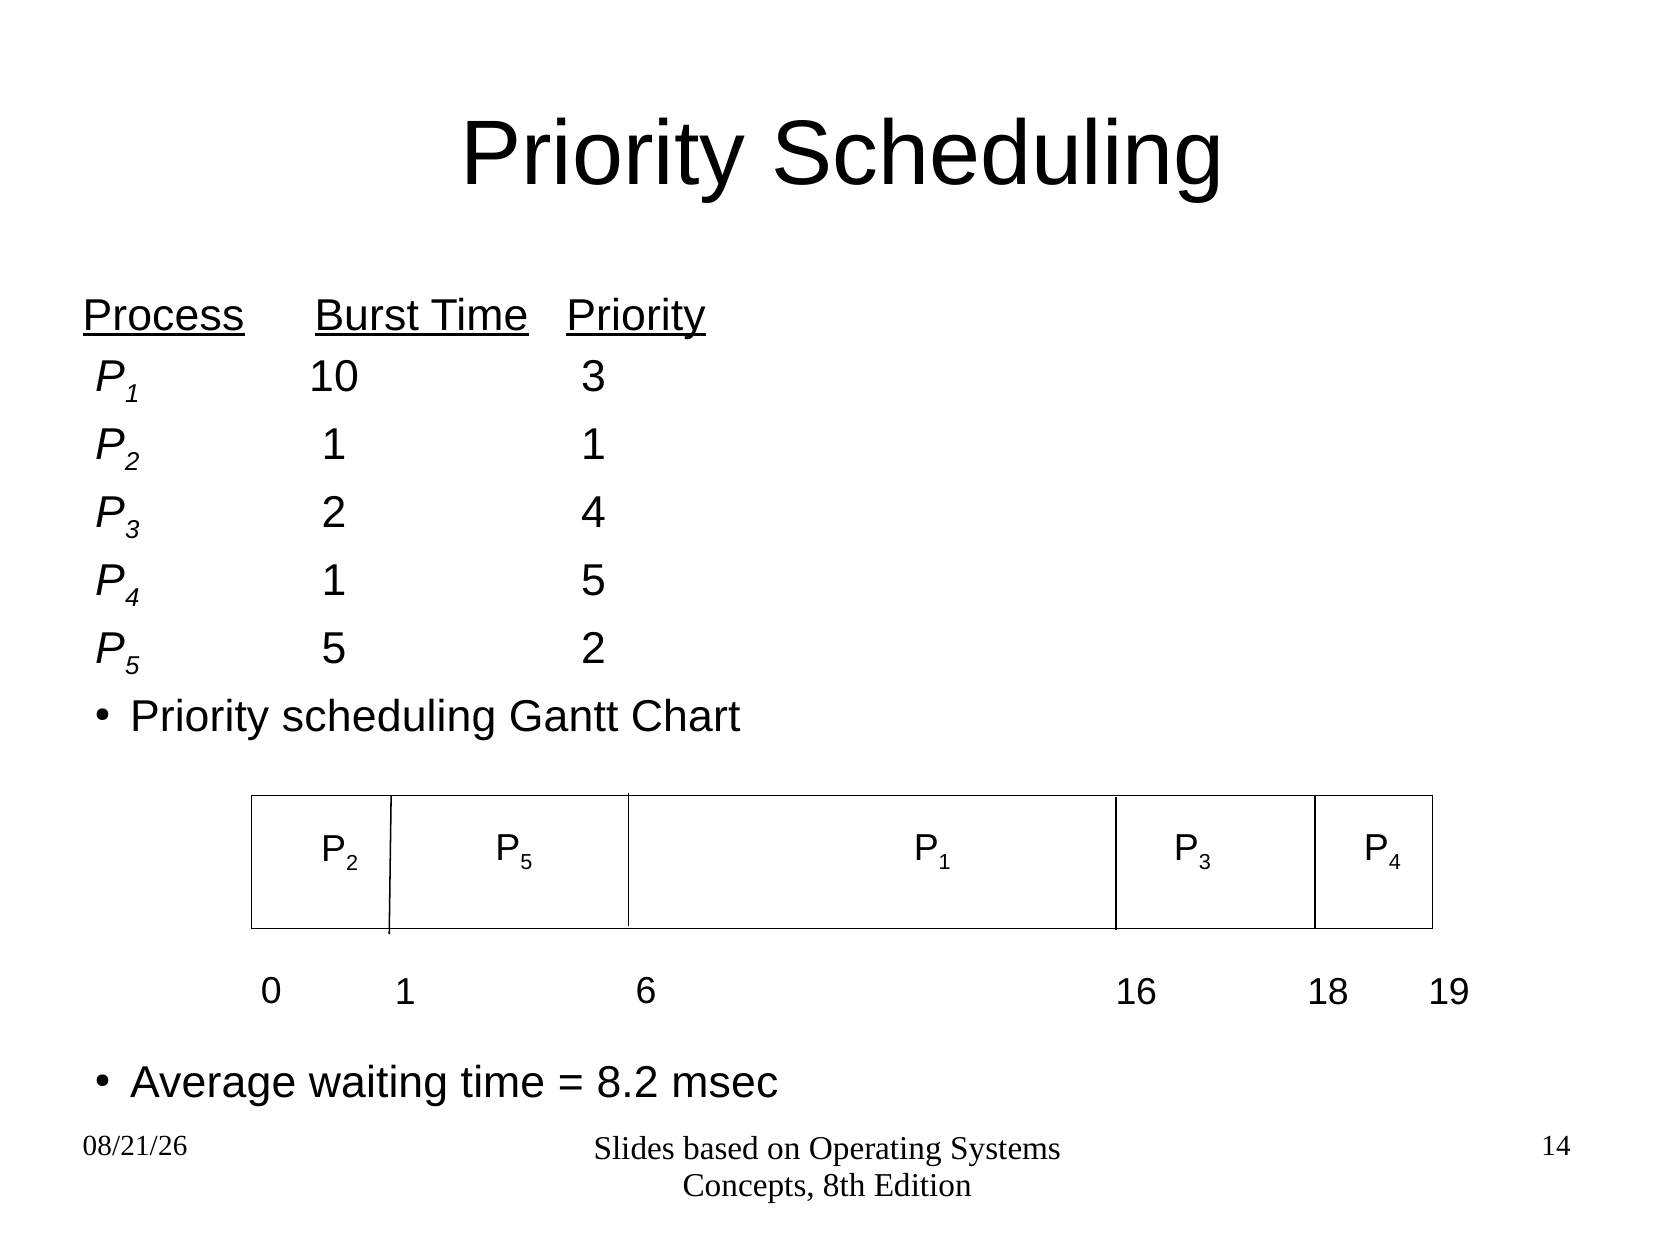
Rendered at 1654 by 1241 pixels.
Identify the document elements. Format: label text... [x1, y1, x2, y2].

text_box P4 [1313, 815, 1416, 882]
text_box P1 [863, 814, 966, 882]
text_box [1316, 795, 1433, 929]
list ProcessA arBurst Time Priority P1 10 3 P2 1 1 P3 2 4 P4 1 5 P5 5 2 Priority scheduling Gantt Chart Average waiting time = 8.2 msec [82, 290, 1571, 1109]
text_box [391, 795, 1314, 929]
text_box 16 [1065, 959, 1172, 1020]
text_box 18 [1257, 959, 1364, 1021]
text_box P3 [1123, 815, 1226, 882]
text_box P5 [445, 815, 548, 882]
text_box [251, 795, 390, 929]
text_box 6 [585, 958, 672, 1019]
text_box 0 [210, 958, 297, 1019]
title Priority Scheduling [82, 49, 1571, 257]
text_box 1 [344, 959, 431, 1020]
text_box 19 [1378, 959, 1485, 1021]
text_box P2 [270, 815, 373, 883]
